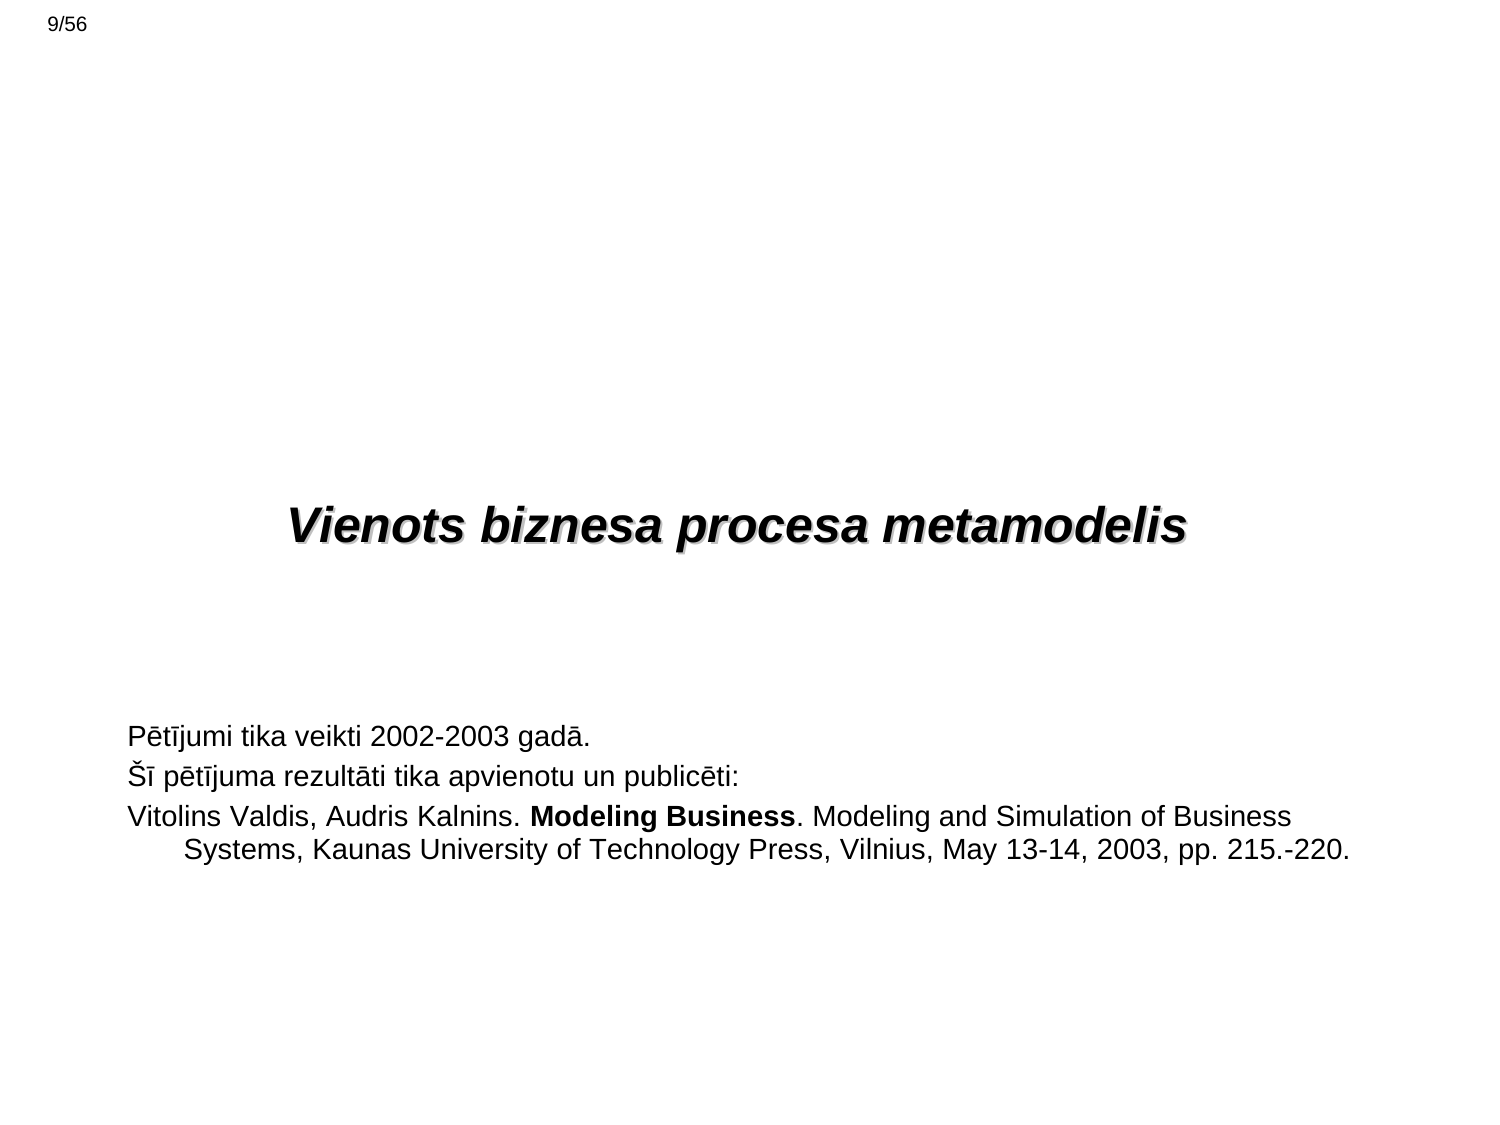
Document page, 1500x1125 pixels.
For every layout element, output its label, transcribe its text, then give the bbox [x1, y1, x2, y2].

list Pētījumi tika veikti 2002-2003 gadā. Šī pētījuma rezultāti tika apvienotu un publicēti: Vitolins Valdis, Audris Kalnins. Modeling Business. Modeling and Simulation of Business Systems, Kaunas University of Technology Press, Vilnius, May 13-14, 2003, pp. 215.-220. [112, 712, 1388, 1001]
title Vienots biznesa procesa metamodelis [99, 487, 1375, 563]
